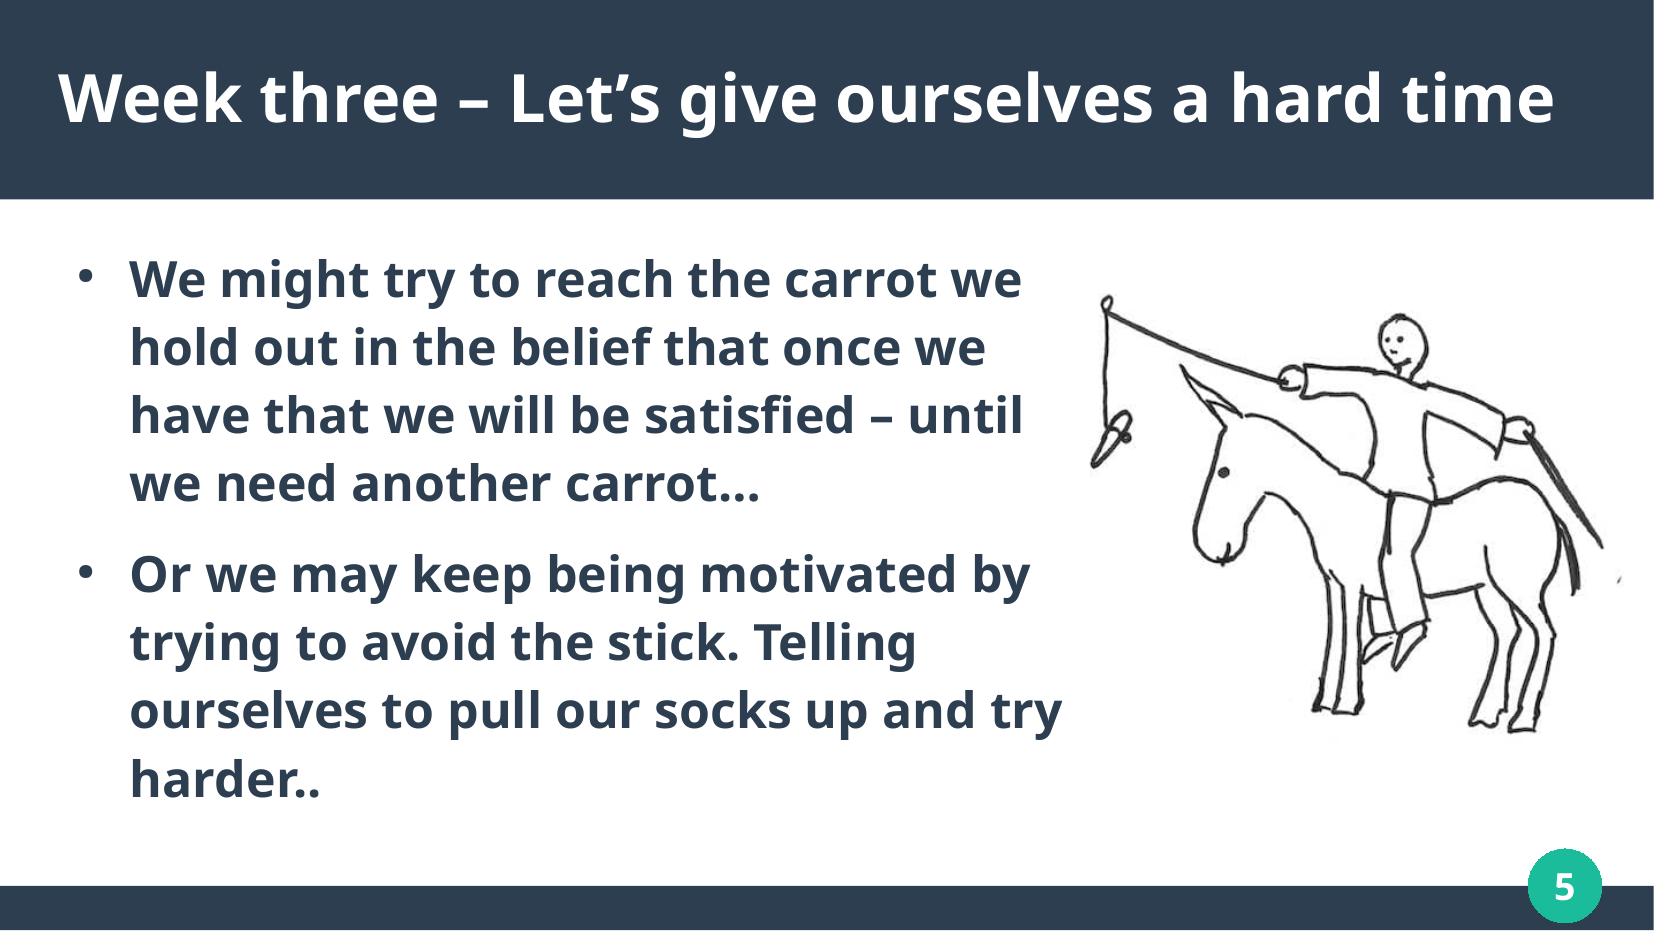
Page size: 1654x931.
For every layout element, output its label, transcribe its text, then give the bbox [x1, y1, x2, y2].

title Week three – Let’s give ourselves a hard time [59, 37, 1595, 156]
list We might try to reach the carrot we hold out in the belief that once we have that we will be satisfied – until we need another carrot… Or we may keep being motivated by trying to avoid the stick. Telling ourselves to pull our socks up and try harder.. [59, 243, 1093, 864]
picture [1062, 265, 1638, 768]
